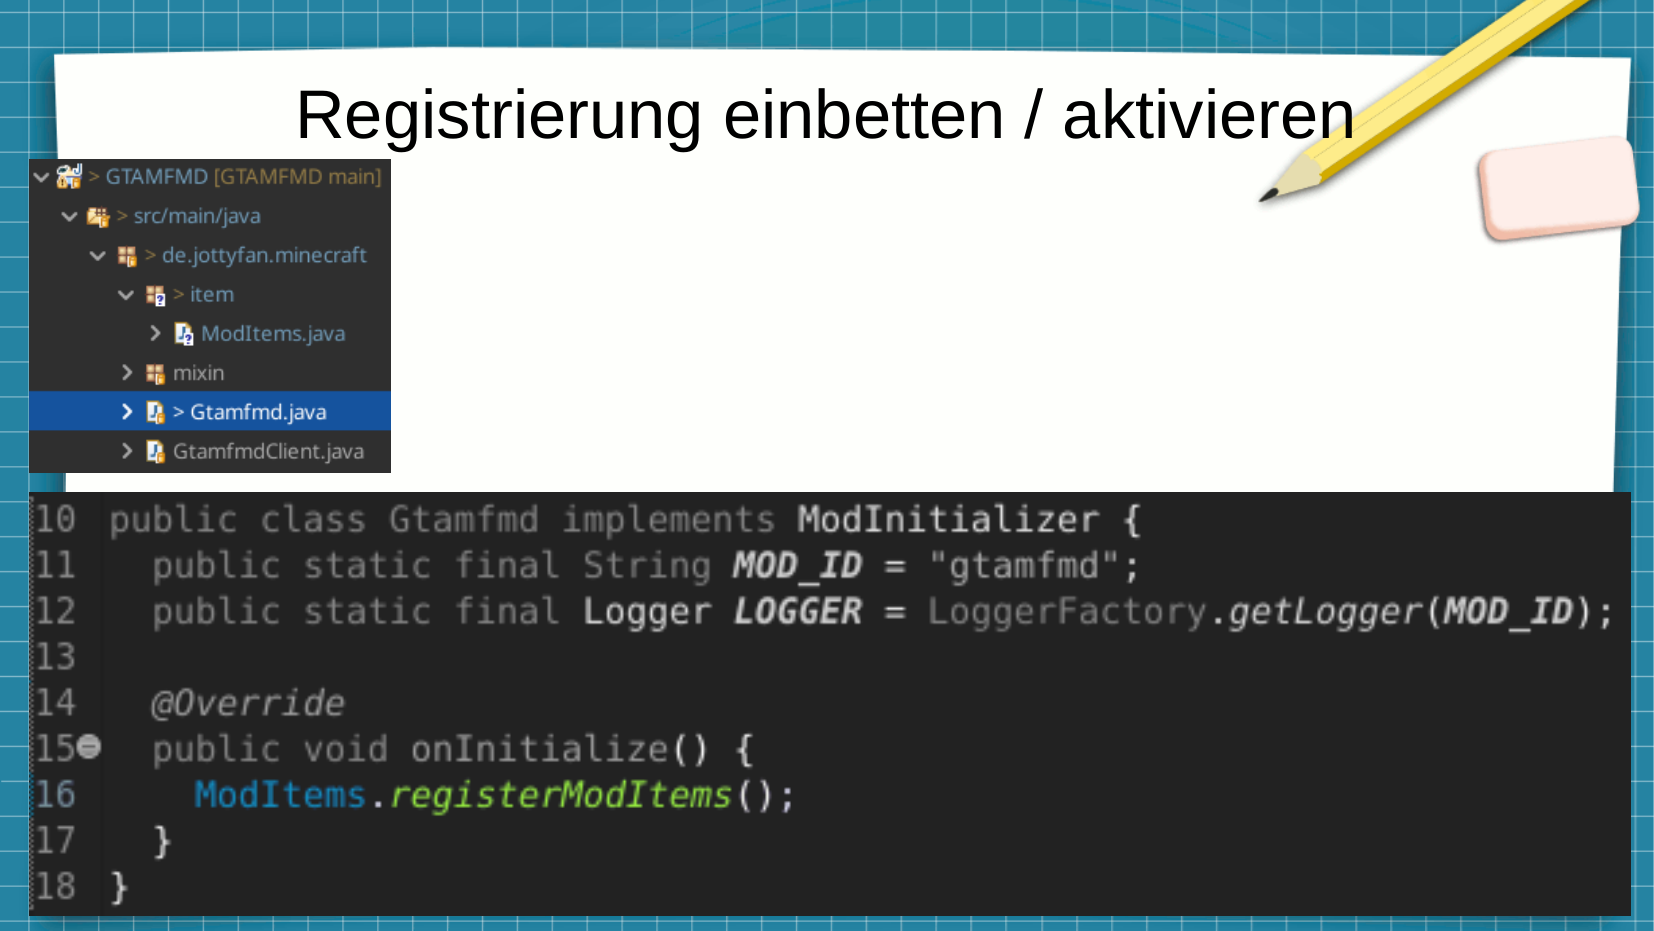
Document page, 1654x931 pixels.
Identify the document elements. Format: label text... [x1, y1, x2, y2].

title Registrierung einbetten / aktivieren [82, 37, 1571, 193]
picture [0, 0, 1654, 931]
